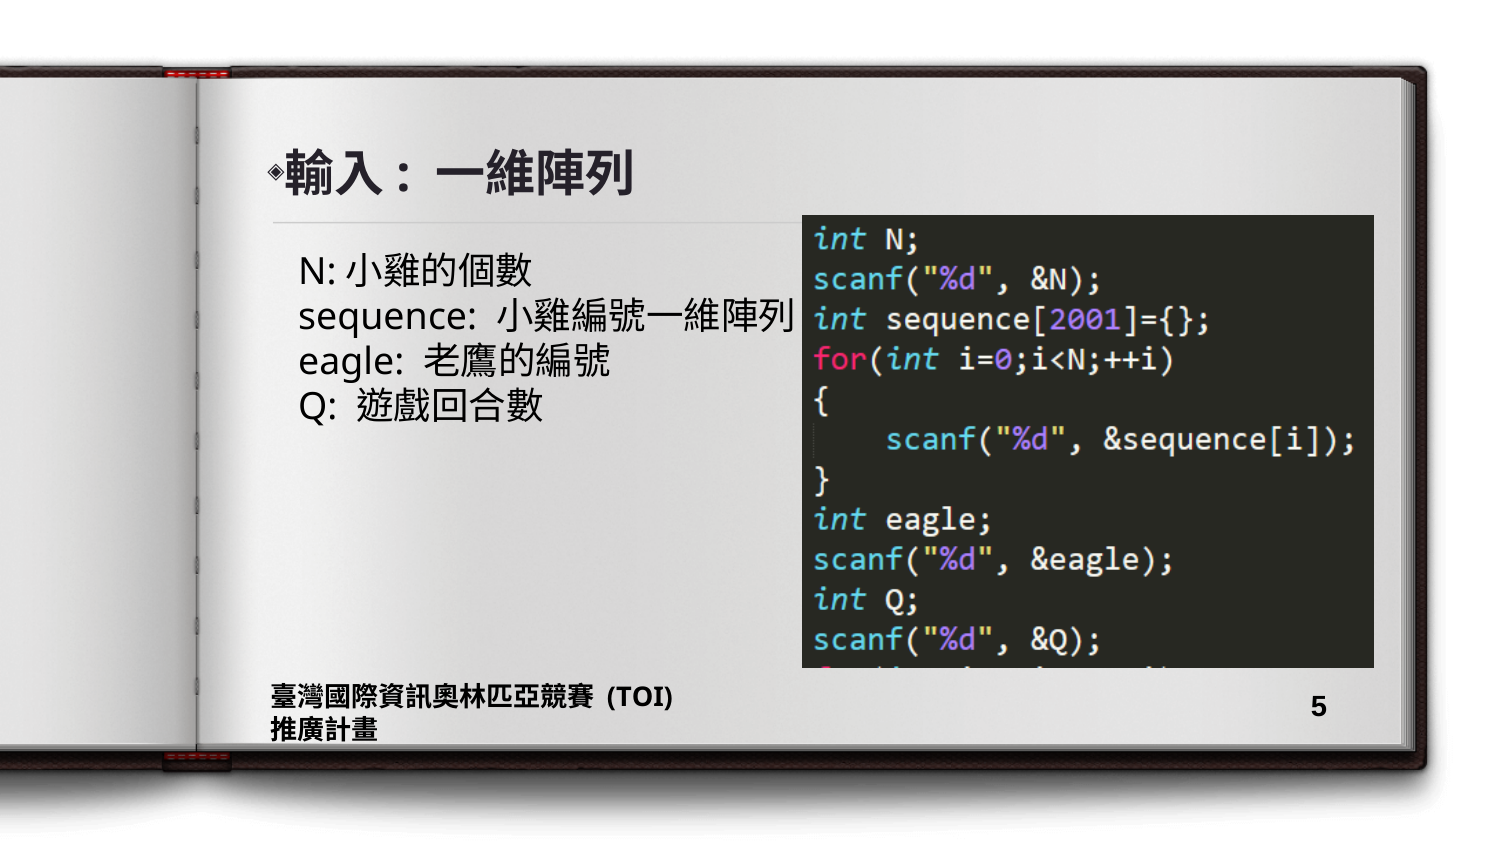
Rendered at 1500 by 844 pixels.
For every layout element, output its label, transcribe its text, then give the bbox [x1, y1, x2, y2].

text_box 5 [1295, 672, 1386, 737]
text_box 輸入: 一維陣列 [252, 126, 746, 216]
text_box N:小雞的個數 sequence: 小雞編號一維陣列 eagle: 老鷹的編號 Q: 遊戲回合數 [283, 240, 802, 612]
picture [802, 215, 1374, 668]
